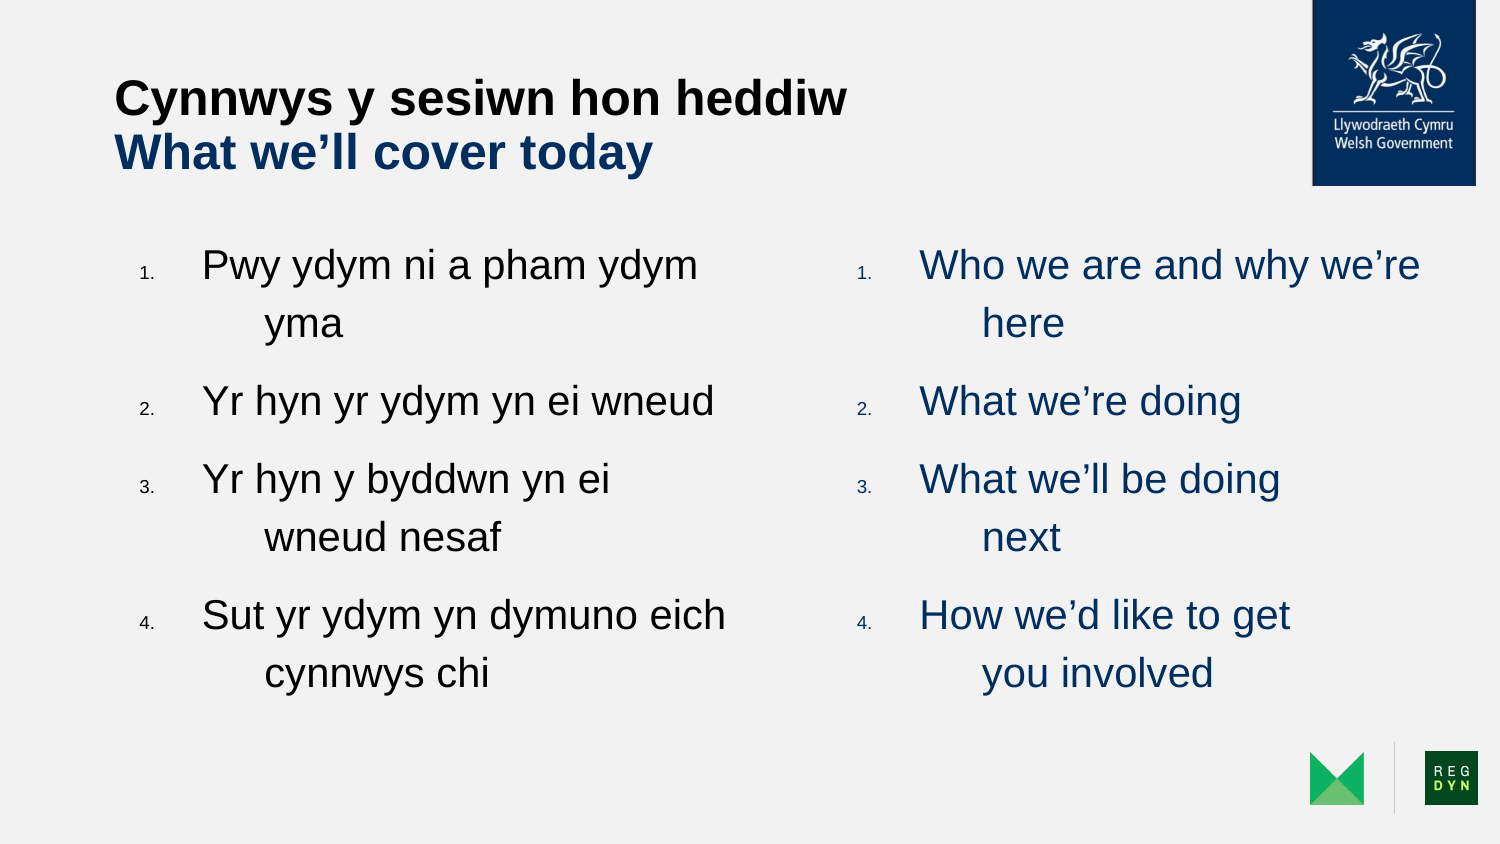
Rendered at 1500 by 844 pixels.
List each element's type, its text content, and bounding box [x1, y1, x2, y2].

title Cynnwys y sesiwn hon heddiw What we’ll cover today [103, 44, 1397, 209]
picture [1425, 760, 1478, 805]
list Who we are and why we’re here What we’re doing What we’ll be doing next How we’d like to get you involved [820, 224, 1500, 760]
list Pwy ydym ni a pham ydym yma Yr hyn yr ydym yn ei wneud Yr hyn y byddwn yn ei wneud nesaf Sut yr ydym yn dymuno eich cynnwys chi [103, 224, 741, 760]
picture [1310, 760, 1364, 805]
